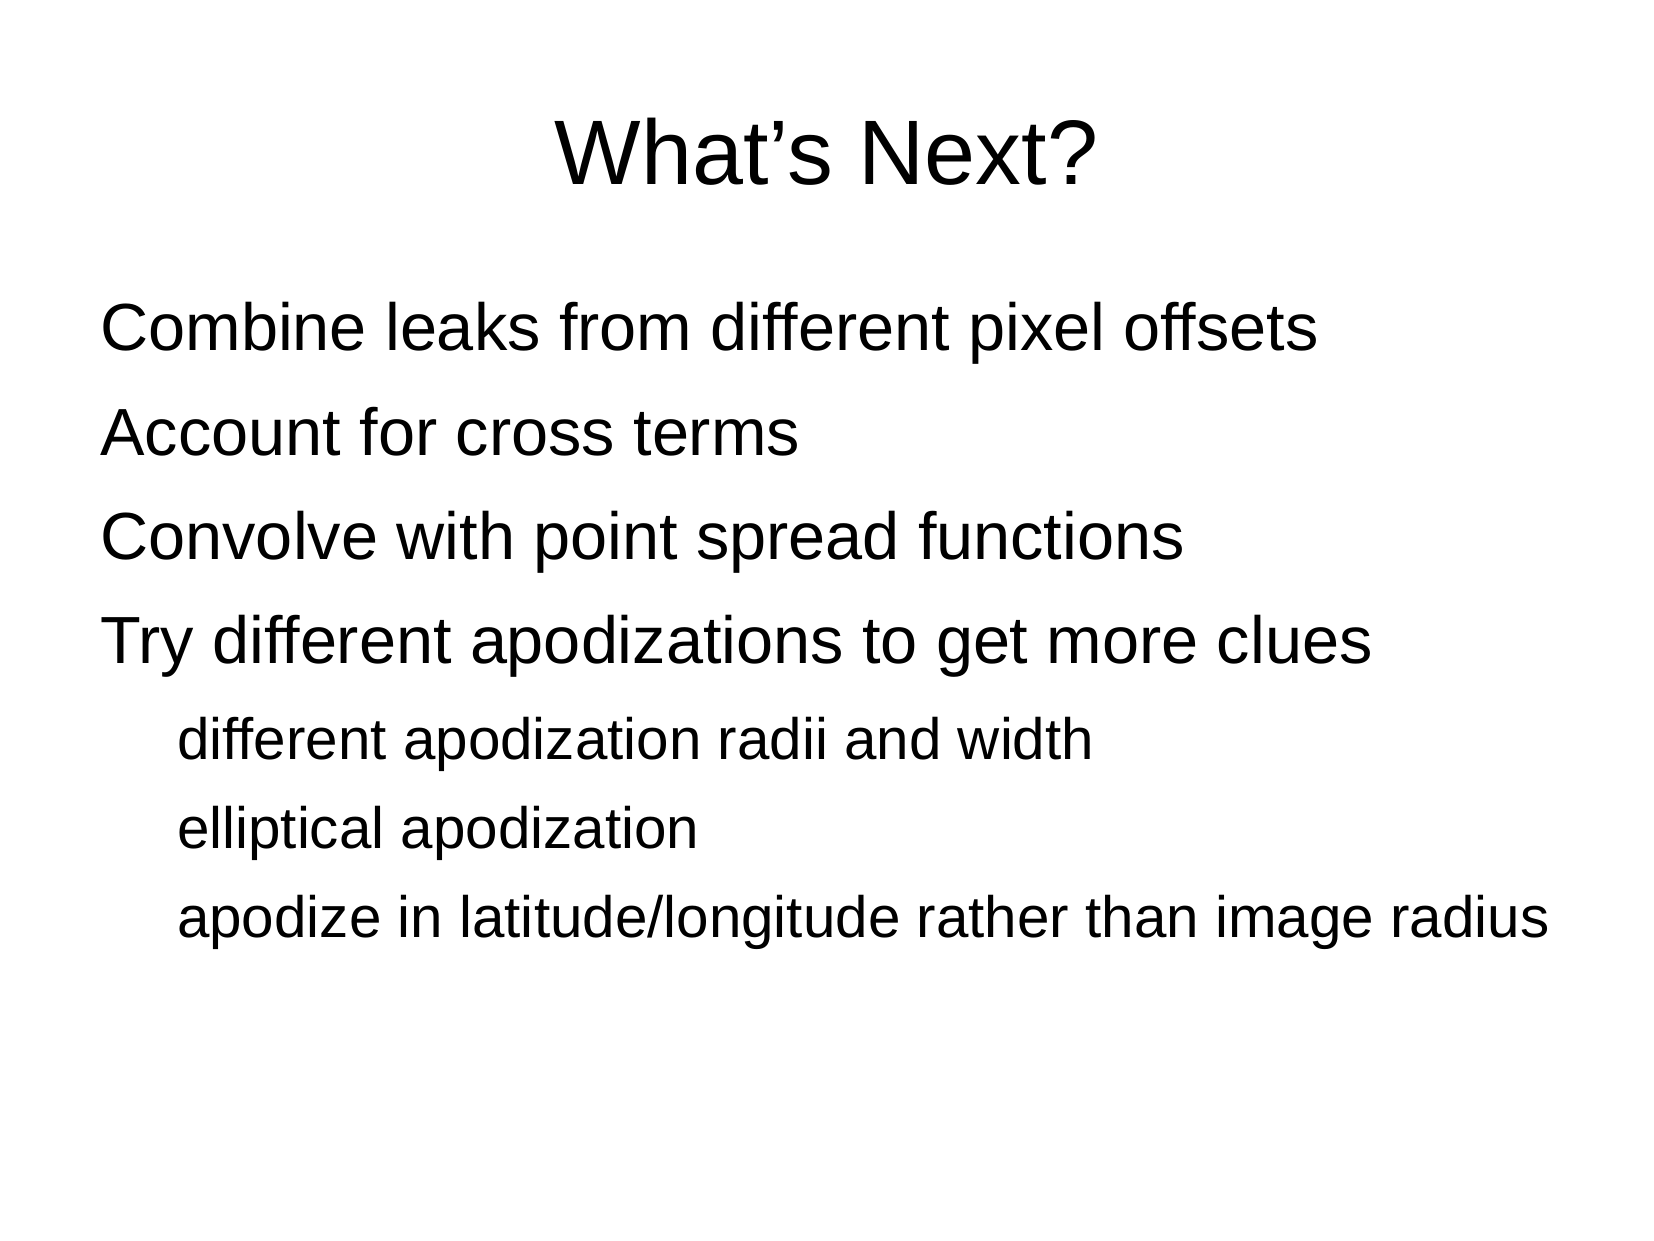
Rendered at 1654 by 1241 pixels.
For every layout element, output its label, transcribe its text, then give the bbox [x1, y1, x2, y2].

title What’s Next? [82, 56, 1571, 250]
list Combine leaks from different pixel offsets Account for cross terms Convolve with point spread functions Try different apodizations to get more clues different apodization radii and width elliptical apodization apodize in latitude/longitude rather than image radius [82, 290, 1571, 1094]
